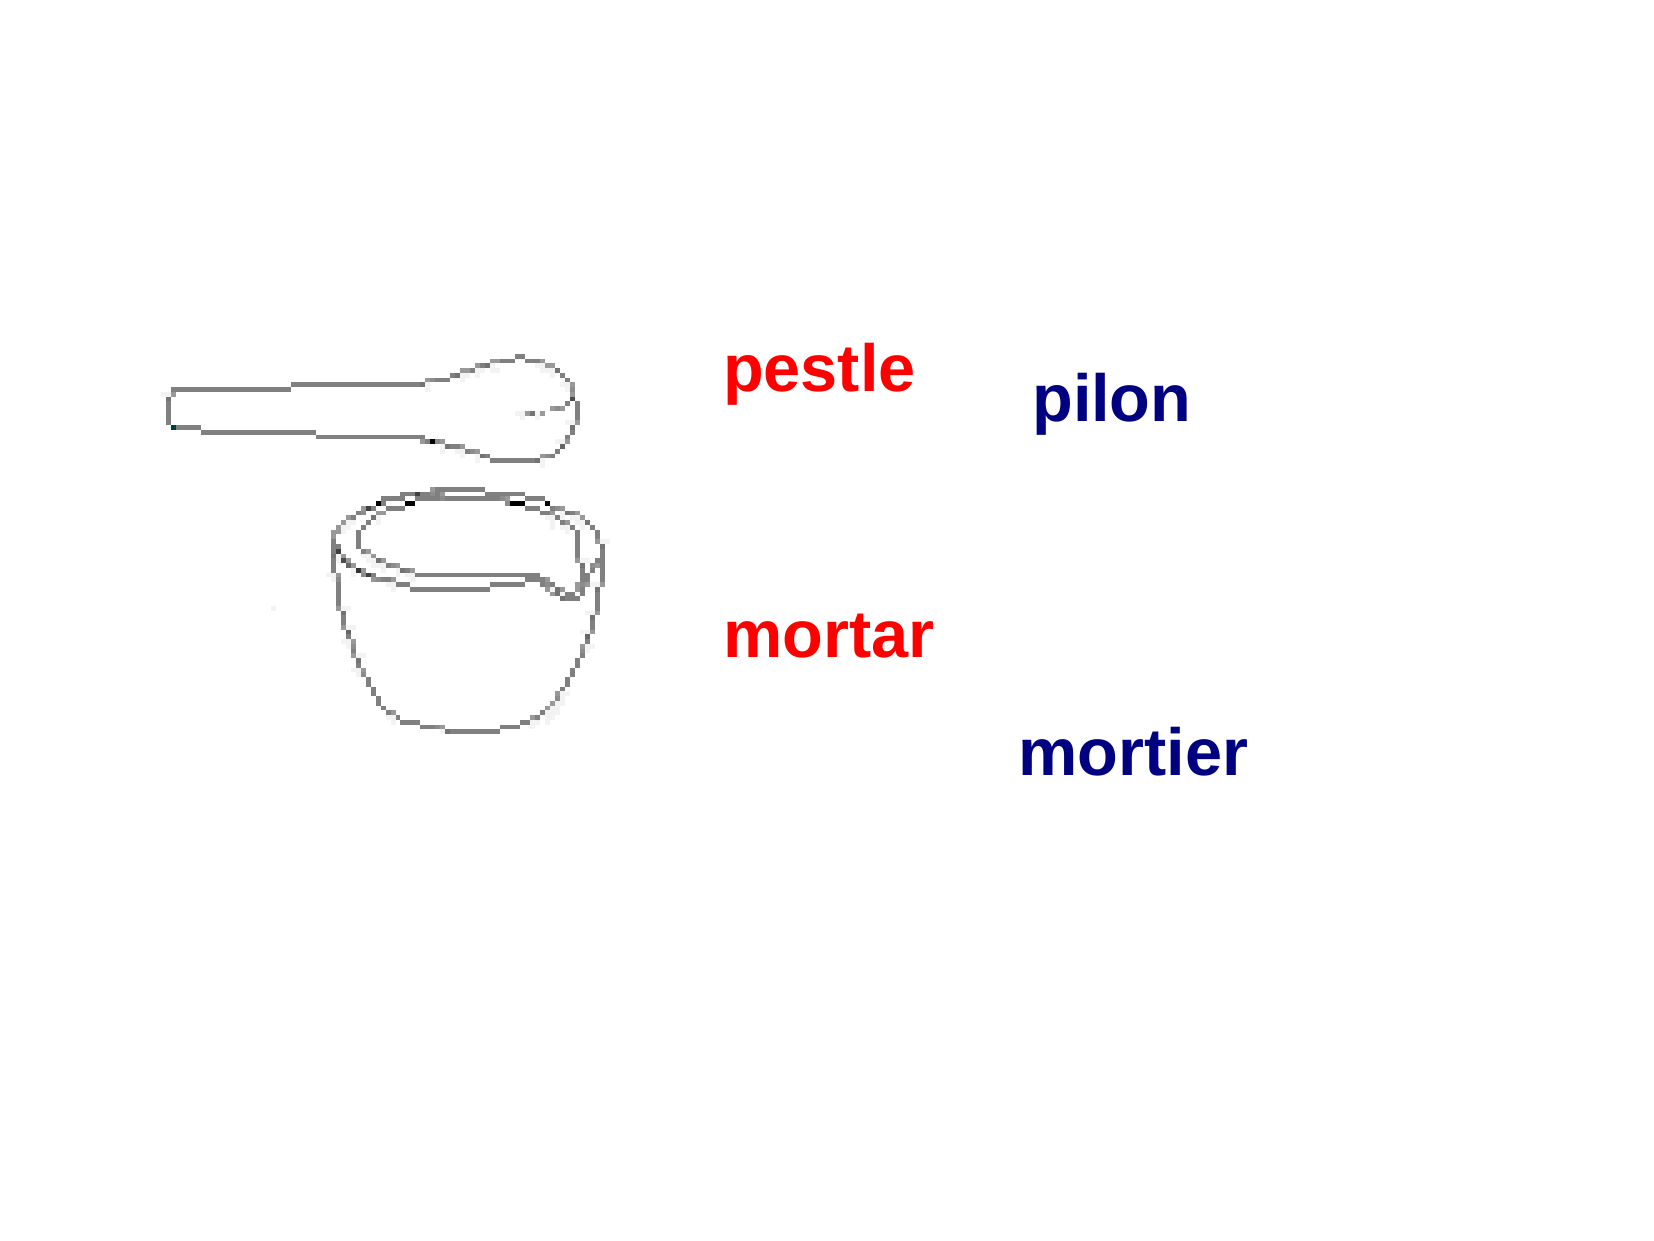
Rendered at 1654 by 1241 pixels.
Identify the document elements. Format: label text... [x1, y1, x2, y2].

text_box pestle [708, 323, 931, 414]
text_box mortier [1003, 707, 1264, 798]
text_box mortar [708, 589, 950, 680]
text_box pilon [1017, 353, 1207, 443]
picture [147, 340, 650, 768]
